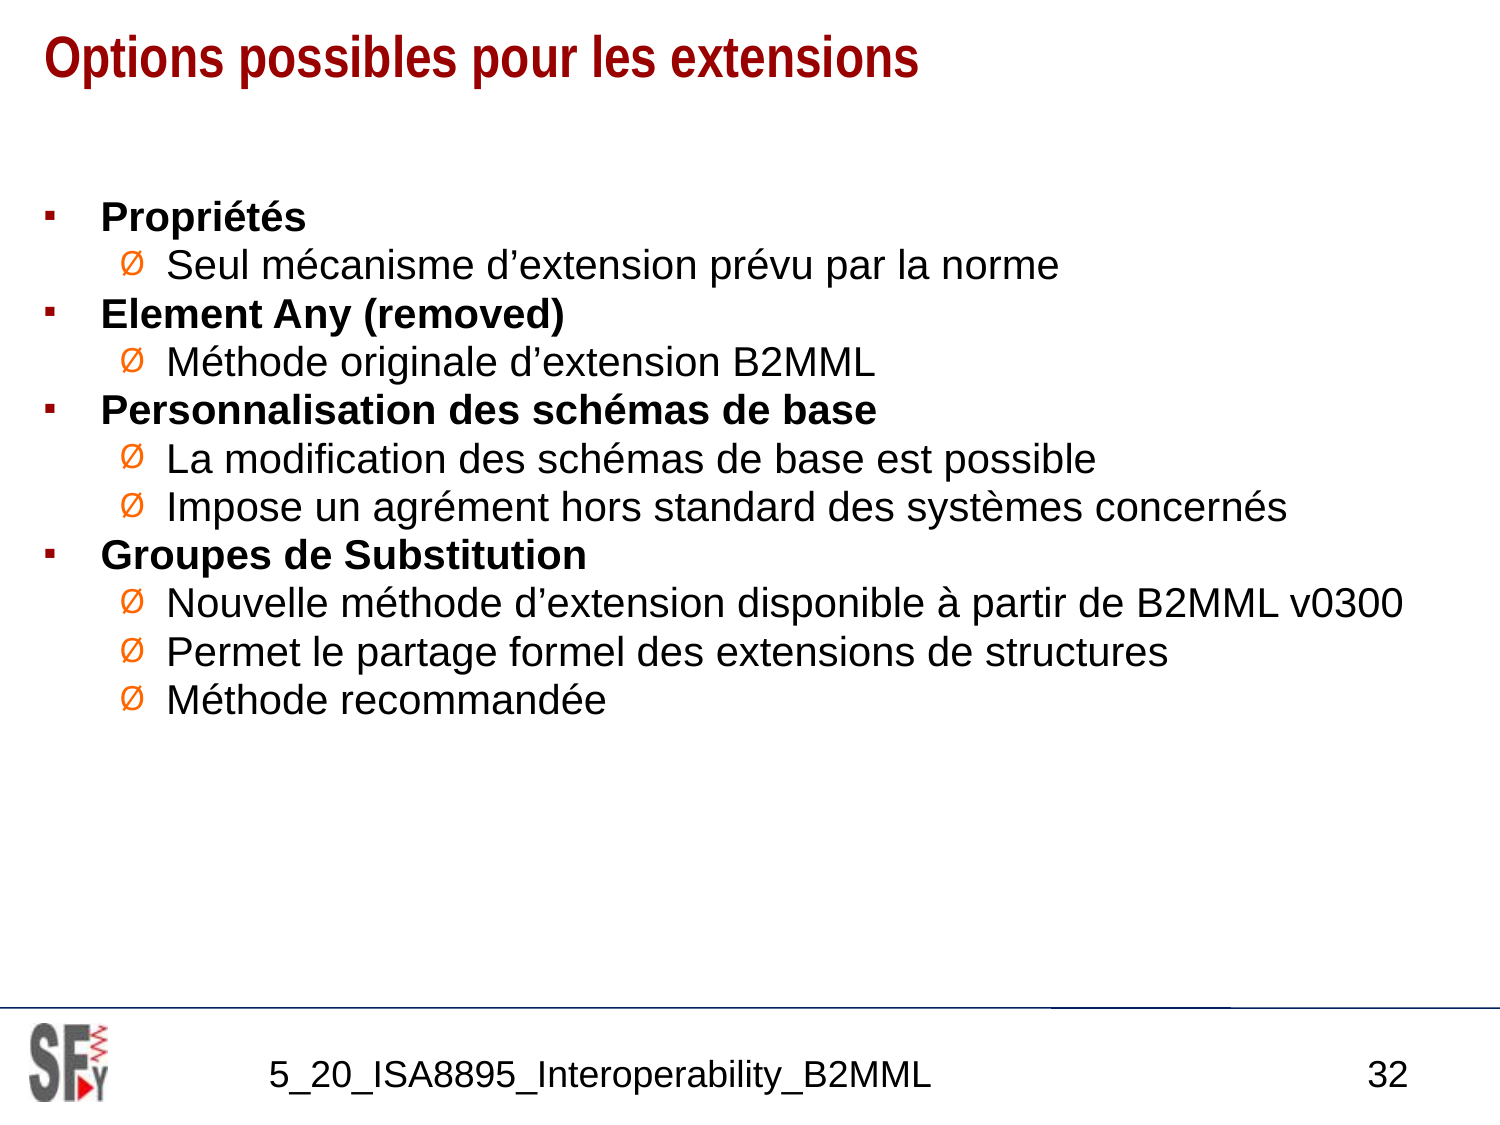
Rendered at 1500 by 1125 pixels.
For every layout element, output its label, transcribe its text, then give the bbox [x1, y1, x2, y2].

picture [29, 1023, 108, 1102]
list Propriétés Seul mécanisme d’extension prévu par la norme Element Any (removed) Méthode originale d’extension B2MML Personnalisation des schémas de base La modification des schémas de base est possible Impose un agrément hors standard des systèmes concernés Groupes de Substitution Nouvelle méthode d’extension disponible à partir de B2MML v0300 Permet le partage formel des extensions de structures Méthode recommandée [29, 184, 1471, 988]
title Options possibles pour les extensions [29, 12, 1471, 138]
slide_number <numéro> [1352, 1034, 1490, 1103]
footer 5_20_ISA8895_Interoperability_B2MML [253, 1034, 1336, 1103]
